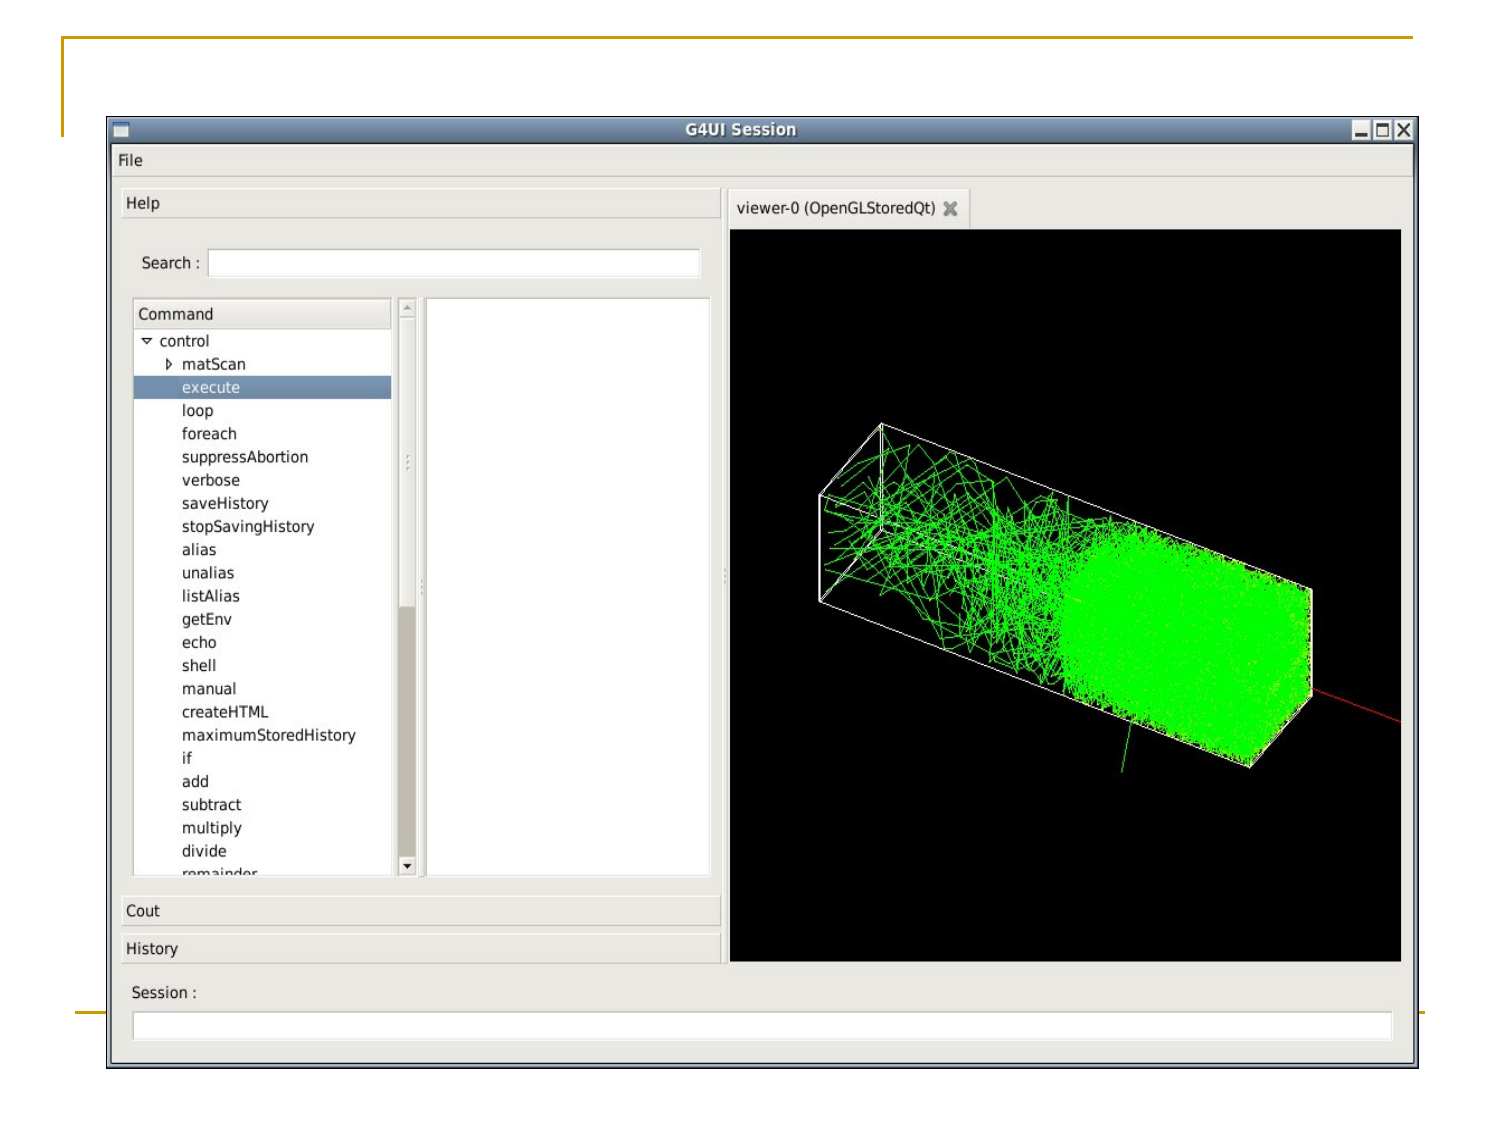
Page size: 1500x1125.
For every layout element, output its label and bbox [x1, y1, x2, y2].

picture [106, 116, 1419, 1069]
